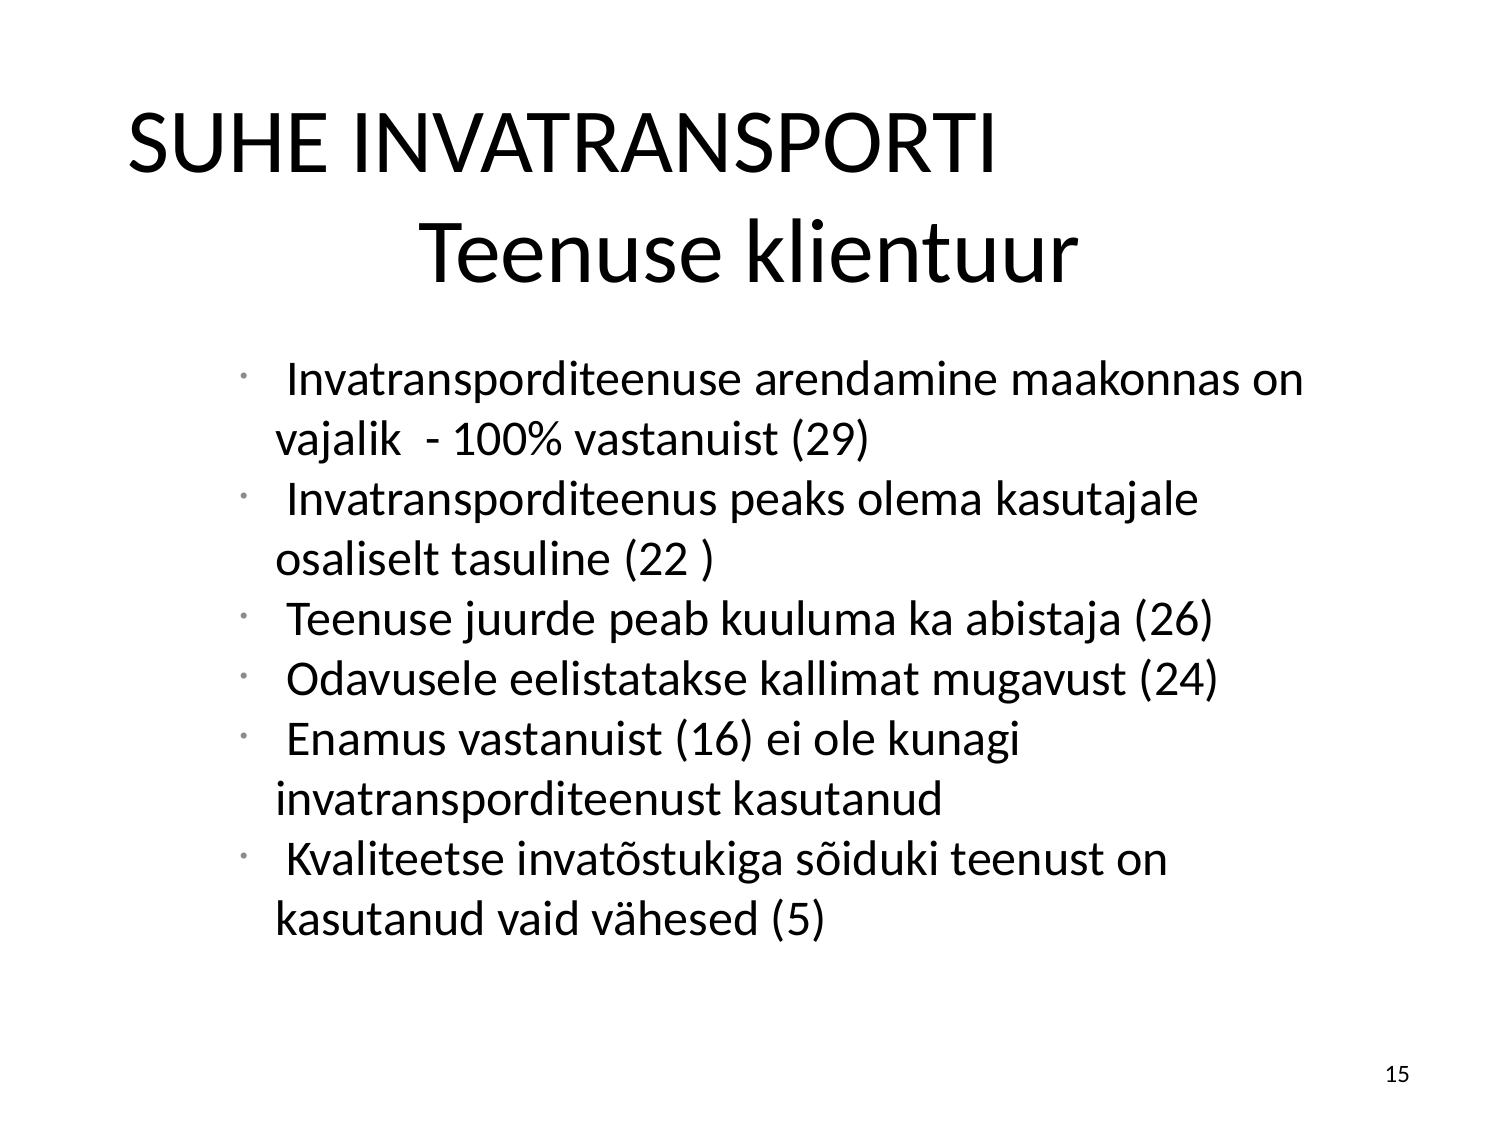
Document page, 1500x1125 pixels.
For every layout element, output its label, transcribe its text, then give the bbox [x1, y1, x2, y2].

text_box <number> [1074, 1042, 1425, 1103]
text_box Invatransporditeenuse arendamine maakonnas on vajalik - 100% vastanuist (29) Invatransporditeenus peaks olema kasutajale osaliselt tasuline (22 ) Teenuse juurde peab kuuluma ka abistaja (26) Odavusele eelistatakse kallimat mugavust (24) Enamus vastanuist (16) ei ole kunagi invatransporditeenust kasutanud Kvaliteetse invatõstukiga sõiduki teenust on kasutanud vaid vähesed (5) [224, 338, 1341, 1043]
text_box SUHE INVATRANSPORTI Teenuse klientuur [112, 42, 1388, 338]
